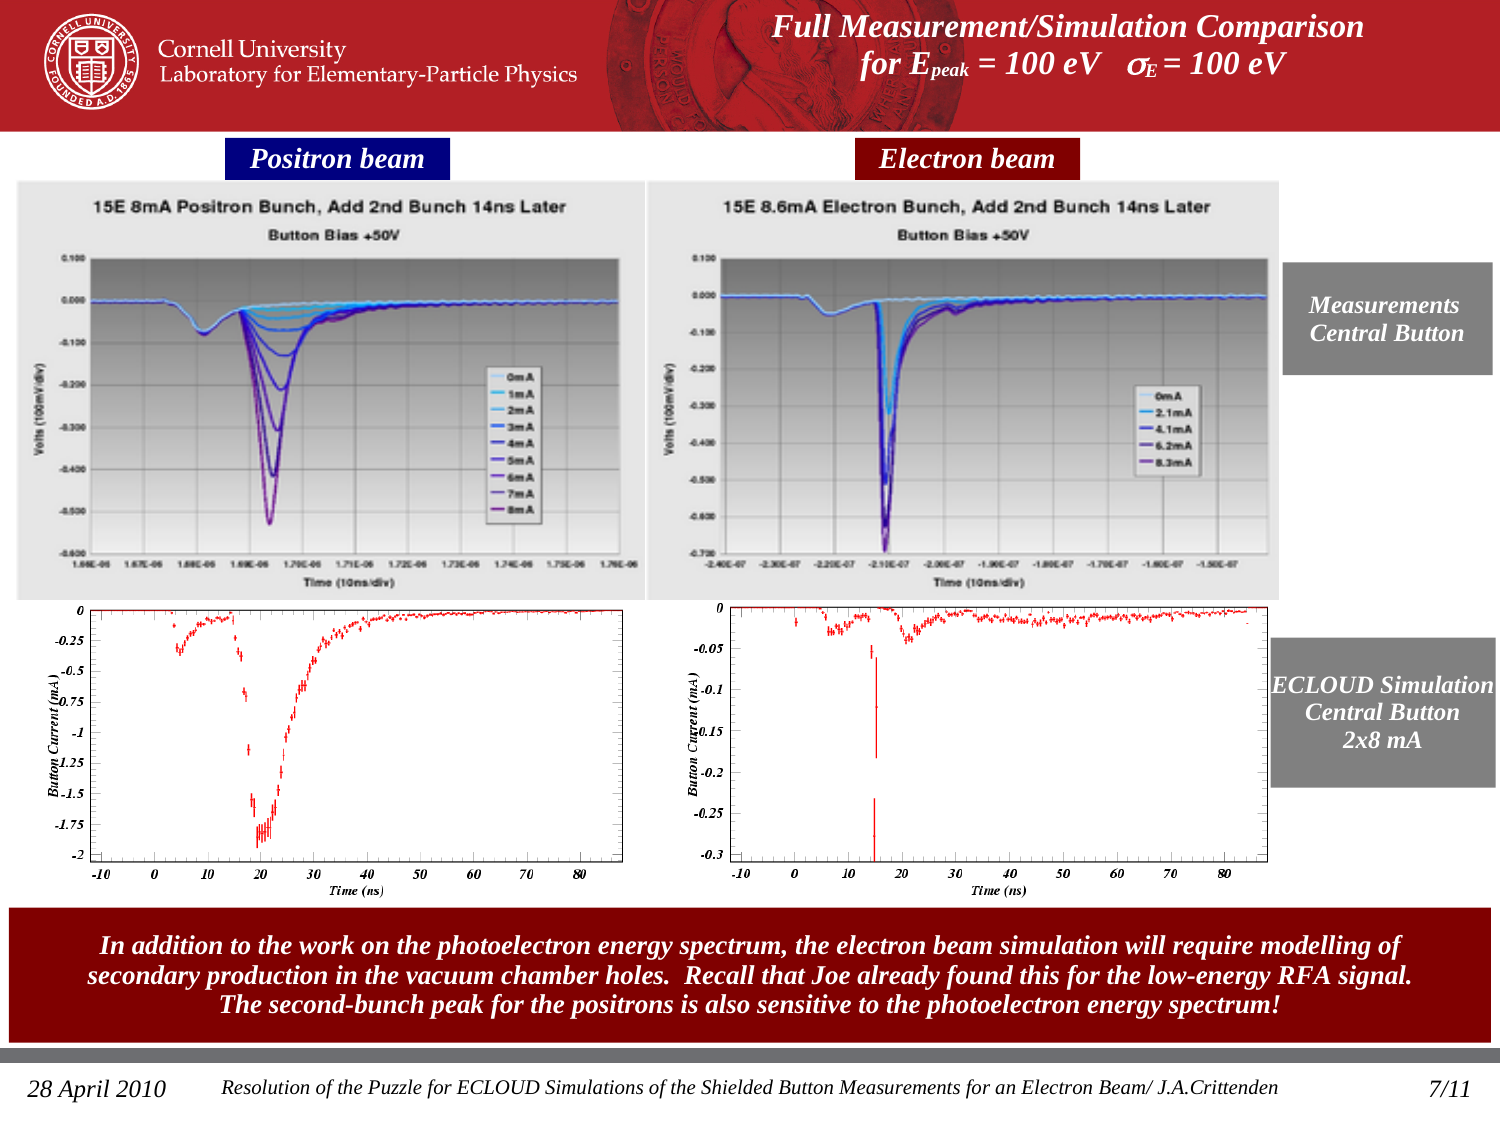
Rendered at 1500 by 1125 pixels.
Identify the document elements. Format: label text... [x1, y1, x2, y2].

picture [15, 179, 1279, 901]
text_box Measurements Central Button [1282, 262, 1493, 376]
text_box Full Measurement/Simulation Comparison for Epeak = 100 eV sE = 100 eV [637, 0, 1500, 113]
picture [0, 0, 1500, 132]
text_box Positron beam [225, 137, 451, 180]
text_box ECLOUD Simulation Central Button 2x8 mA [1270, 637, 1496, 788]
text_box Electron beam [855, 137, 1081, 180]
text_box In addition to the work on the photoelectron energy spectrum, the electron beam simulation will require modelling of secondary production in the vacuum chamber holes. Recall that Joe already found this for the low-energy RFA signal. The second-bunch peak for the positrons is also sensitive to the photoelectron energy spectrum! [8, 907, 1491, 1043]
